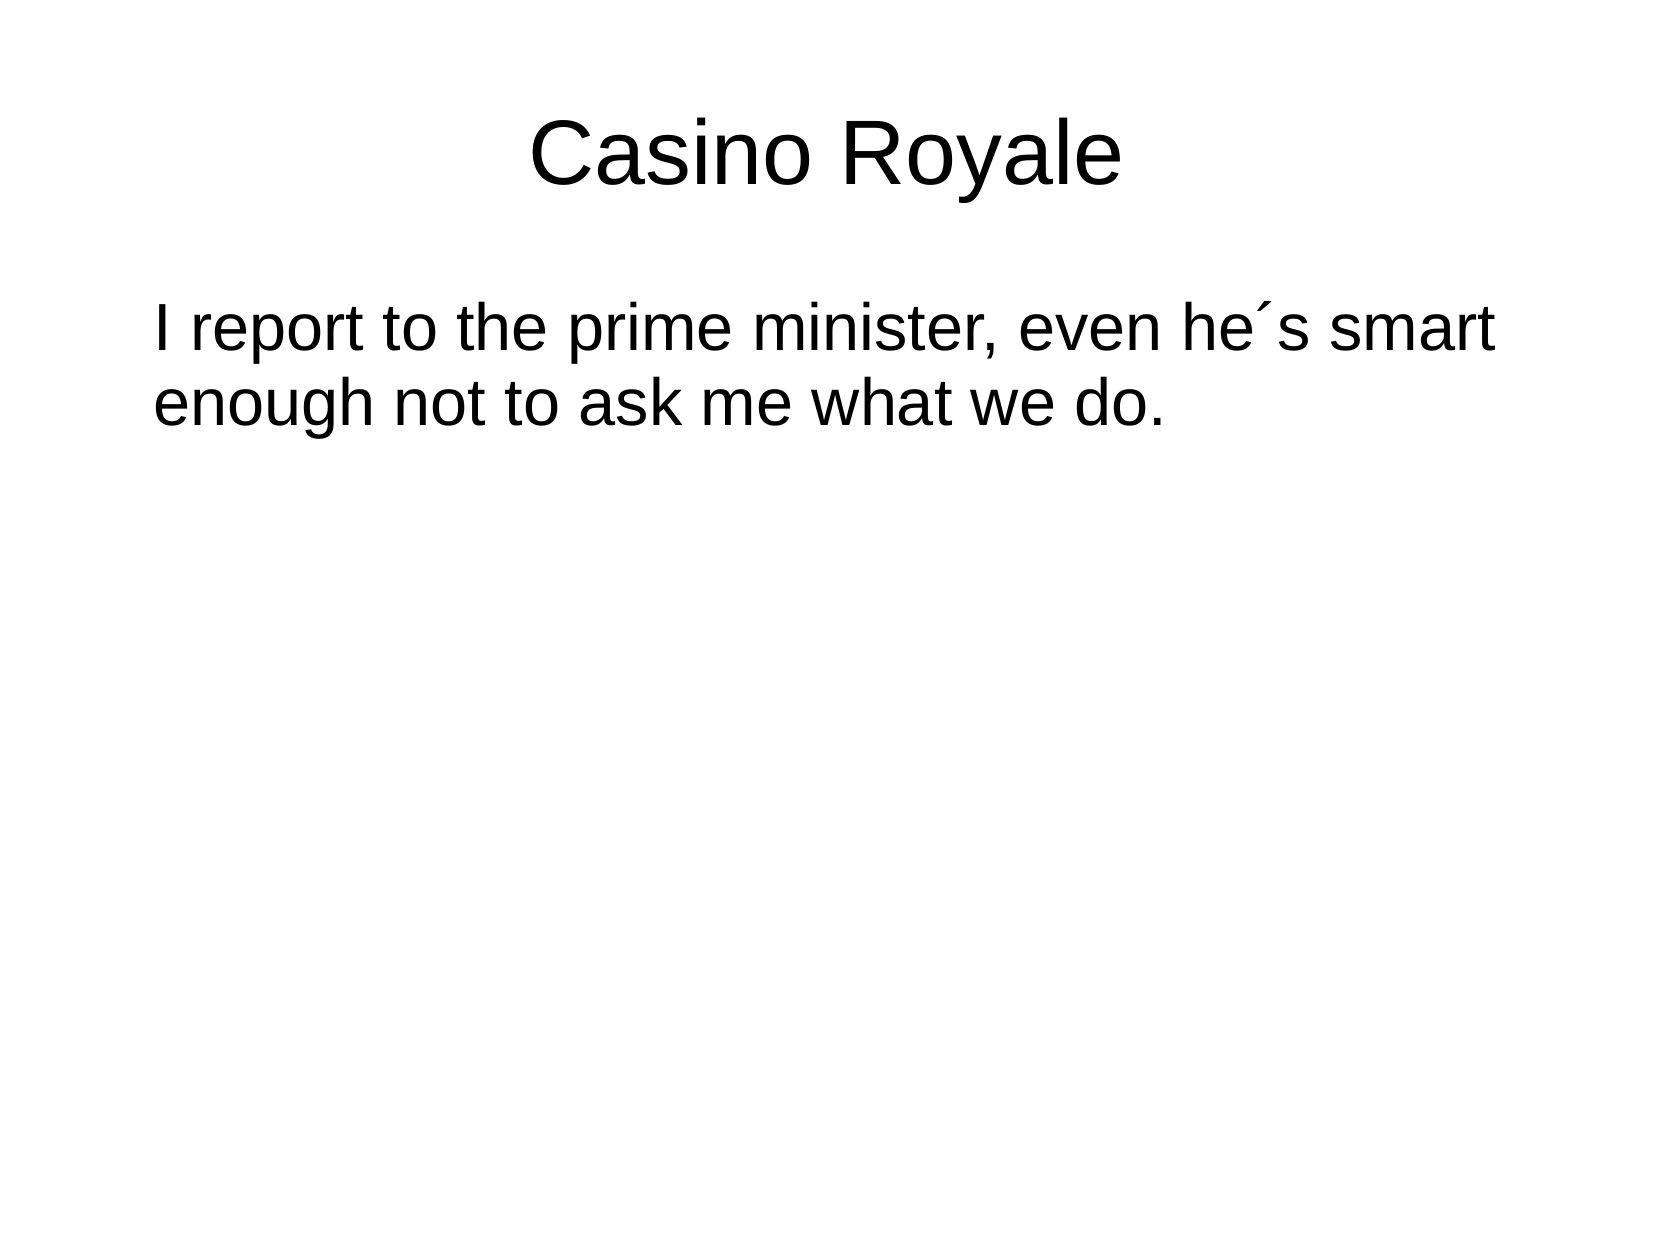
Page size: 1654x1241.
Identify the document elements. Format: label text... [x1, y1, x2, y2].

list I report to the prime minister, even he´s smart enough not to ask me what we do. [82, 290, 1571, 1010]
title Casino Royale [82, 49, 1571, 257]
